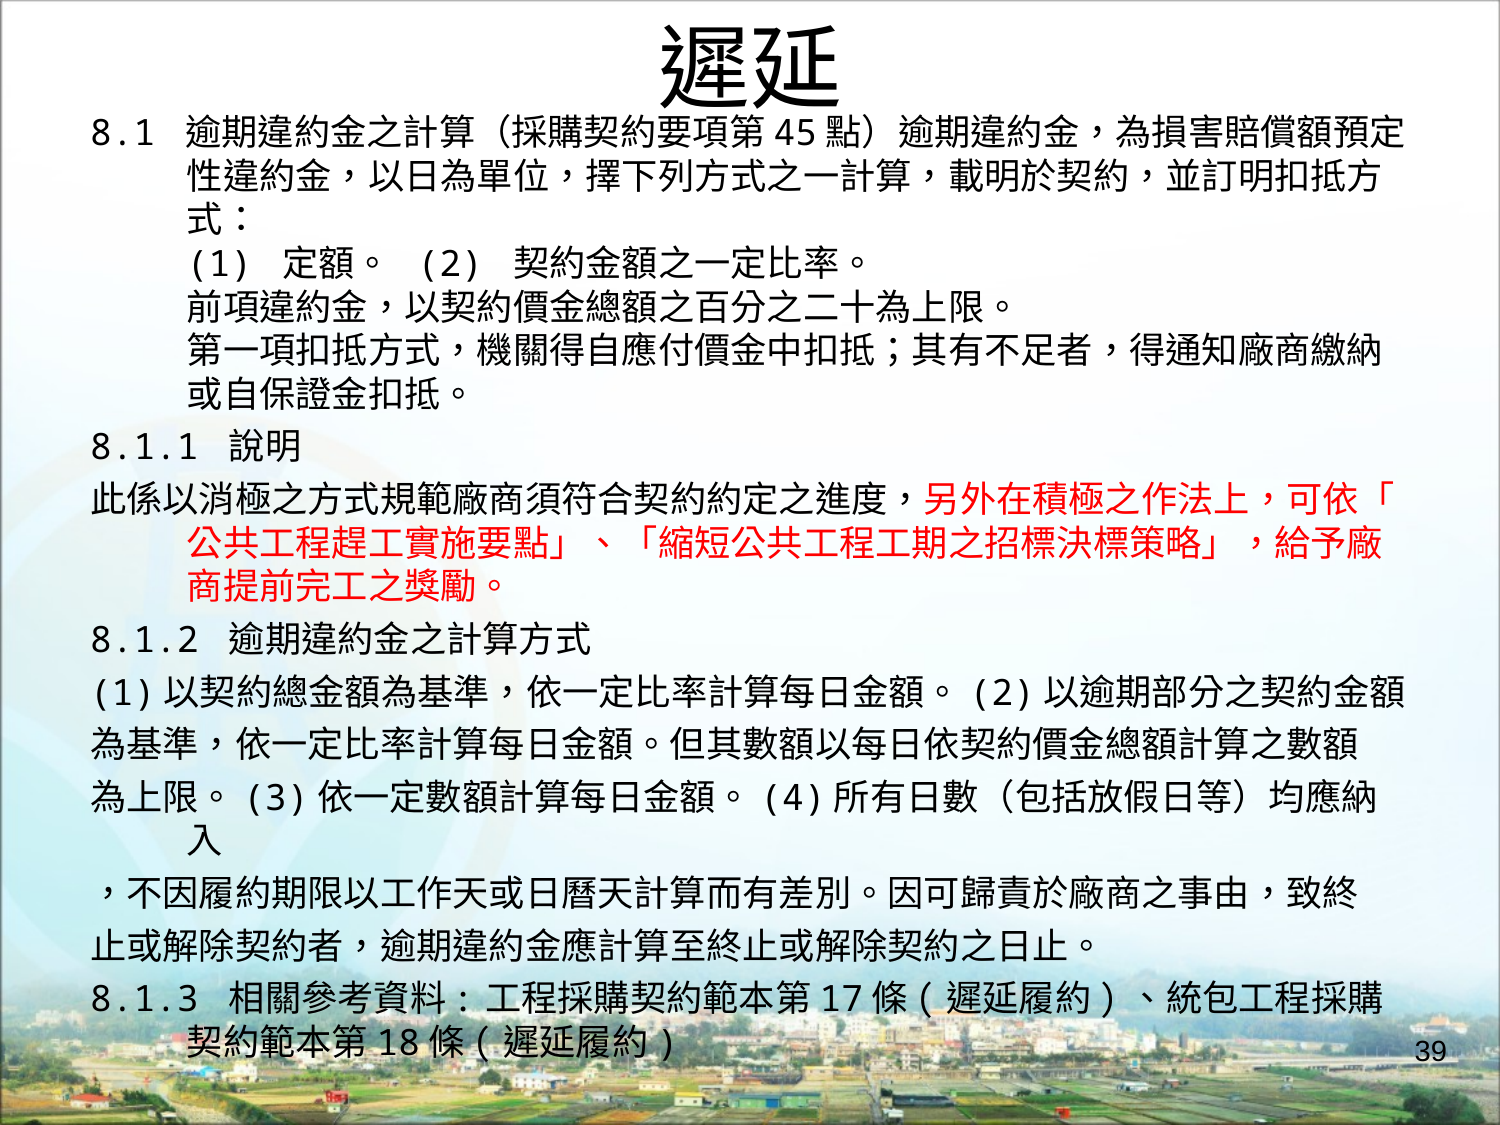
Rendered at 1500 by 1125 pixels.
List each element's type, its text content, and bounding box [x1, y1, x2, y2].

title 遲延 [75, 18, 1426, 101]
picture [0, 0, 1500, 1125]
list 8.1 逾期違約金之計算（採購契約要項第45點）逾期違約金，為損害賠償額預定性違約金，以日為單位，擇下列方式之一計算，載明於契約，並訂明扣抵方式： (1) 定額。 (2) 契約金額之一定比率。 前項違約金，以契約價金總額之百分之二十為上限。 第一項扣抵方式，機關得自應付價金中扣抵；其有不足者，得通知廠商繳納或自保證金扣抵。 8.1.1 說明 此係以消極之方式規範廠商須符合契約約定之進度，另外在積極之作法上，可依「公共工程趕工實施要點」、「縮短公共工程工期之招標決標策略」，給予廠商提前完工之獎勵。 8.1.2 逾期違約金之計算方式 (1)以契約總金額為基準，依一定比率計算每日金額。(2)以逾期部分之契約金額 為基準，依一定比率計算每日金額。但其數額以每日依契約價金總額計算之數額 為上限。(3)依一定數額計算每日金額。(4)所有日數（包括放假日等）均應納入 ，不因履約期限以工作天或日曆天計算而有差別。因可歸責於廠商之事由，致終 止或解除契約者，逾期違約金應計算至終止或解除契約之日止。 8.1.3 相關參考資料:工程採購契約範本第17條(遲延履約)、統包工程採購契約範本第18條(遲延履約) [75, 101, 1426, 1089]
text_box <編號> [1111, 1024, 1462, 1103]
